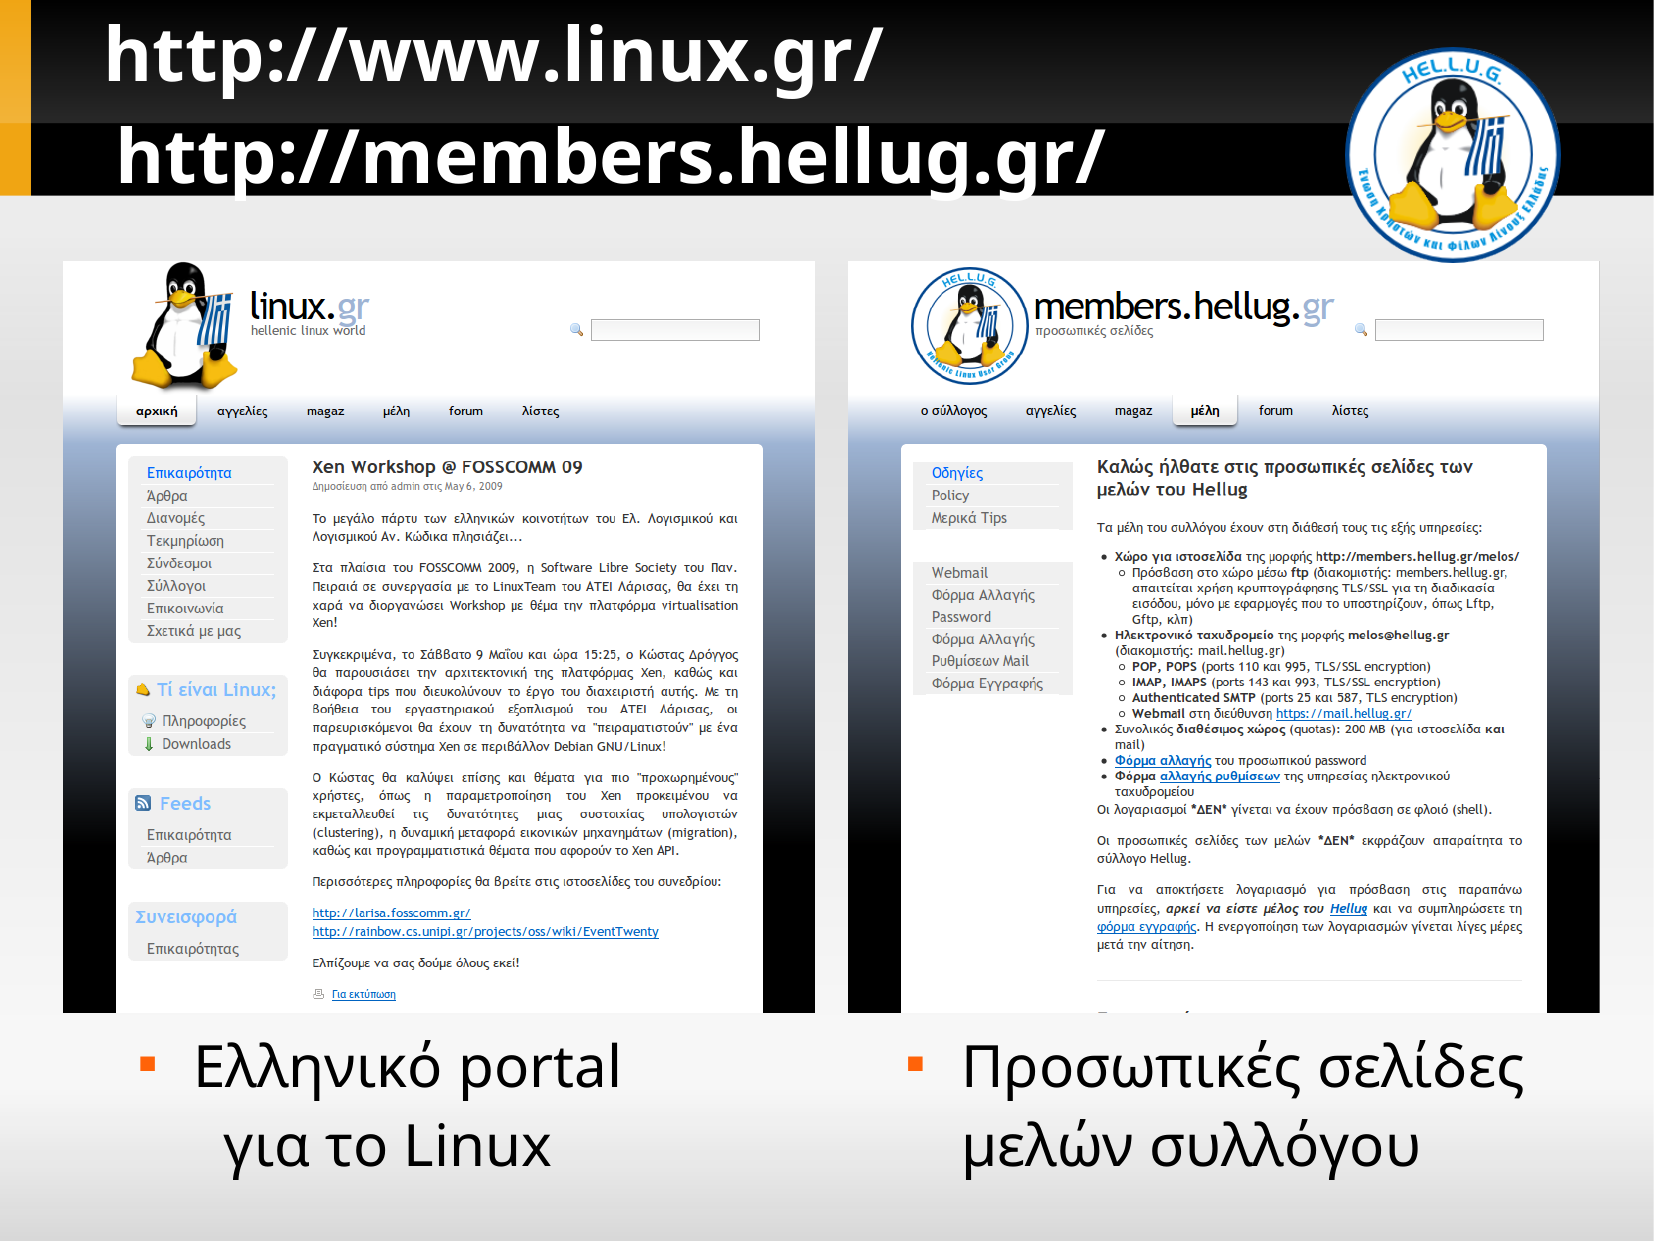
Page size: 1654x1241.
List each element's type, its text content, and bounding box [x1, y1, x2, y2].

picture [0, 0, 1654, 1241]
title http://www.linux.gr/ http://members.hellug.gr/ [76, 0, 1565, 208]
text_box Προσωπικές σελίδες μελών συλλόγου [875, 1017, 1556, 1218]
text_box Ελληνικό portal για το Linux [107, 1017, 788, 1218]
